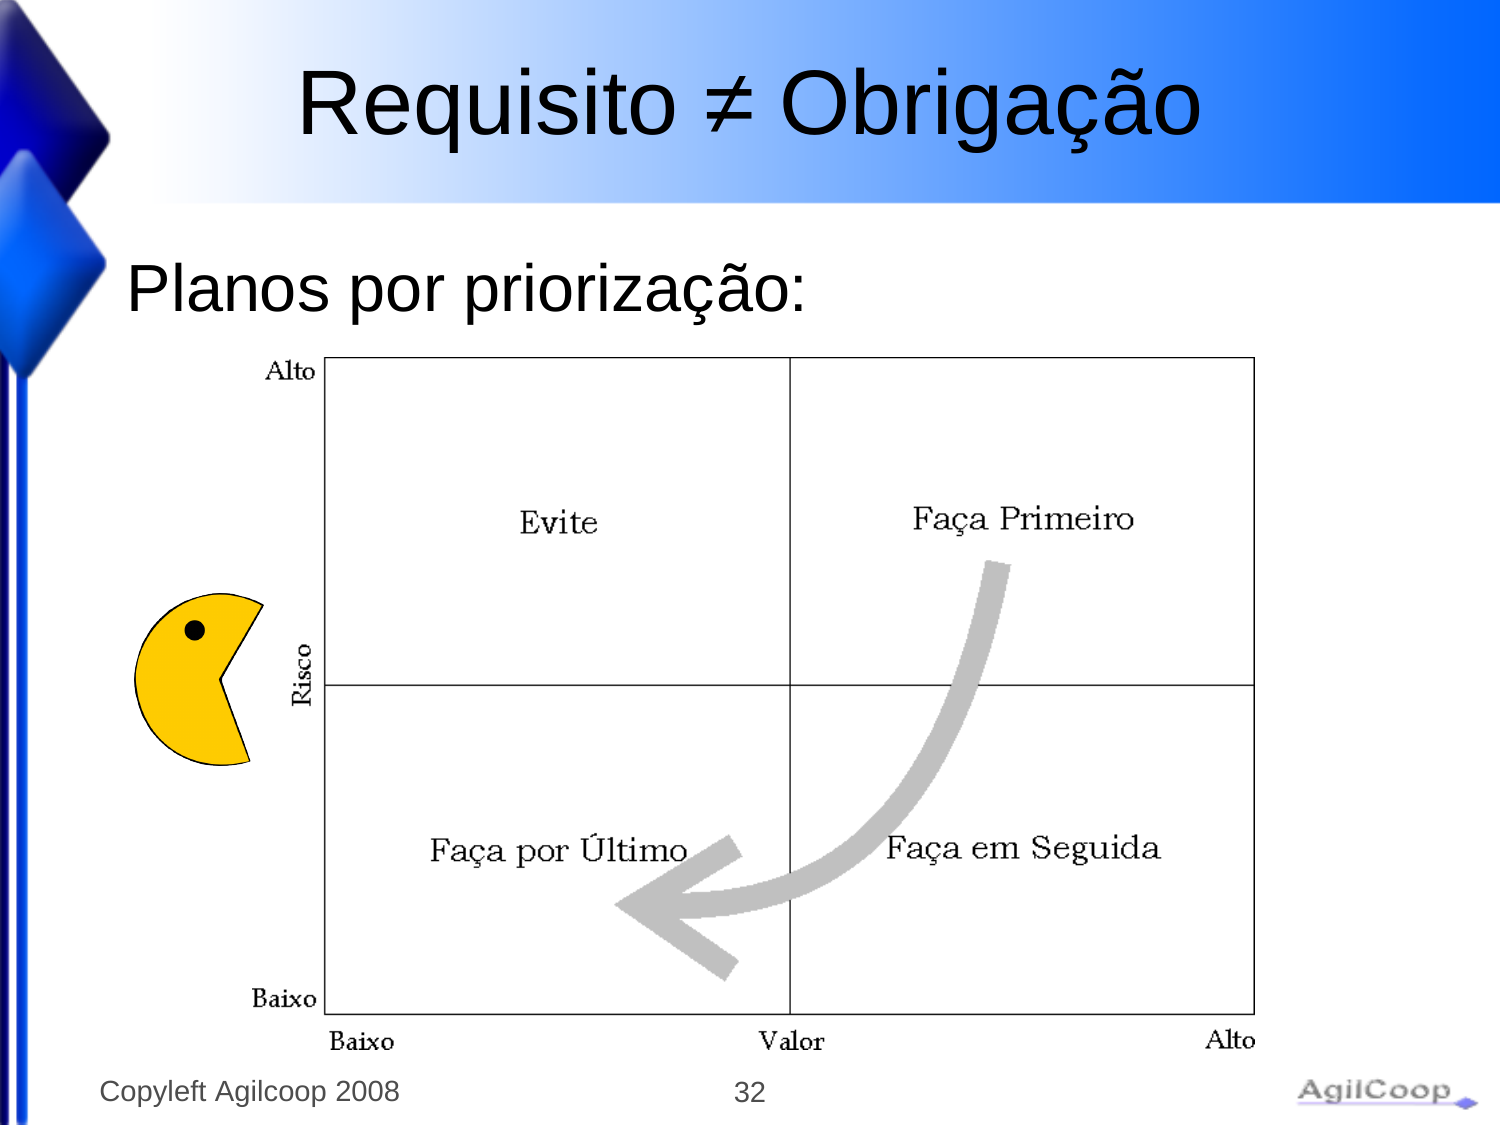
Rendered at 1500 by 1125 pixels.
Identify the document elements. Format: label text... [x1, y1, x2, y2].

picture [0, 0, 1500, 1125]
title Requisito ≠ Obrigação [75, 8, 1426, 197]
list Planos por priorização: [112, 243, 1425, 1006]
